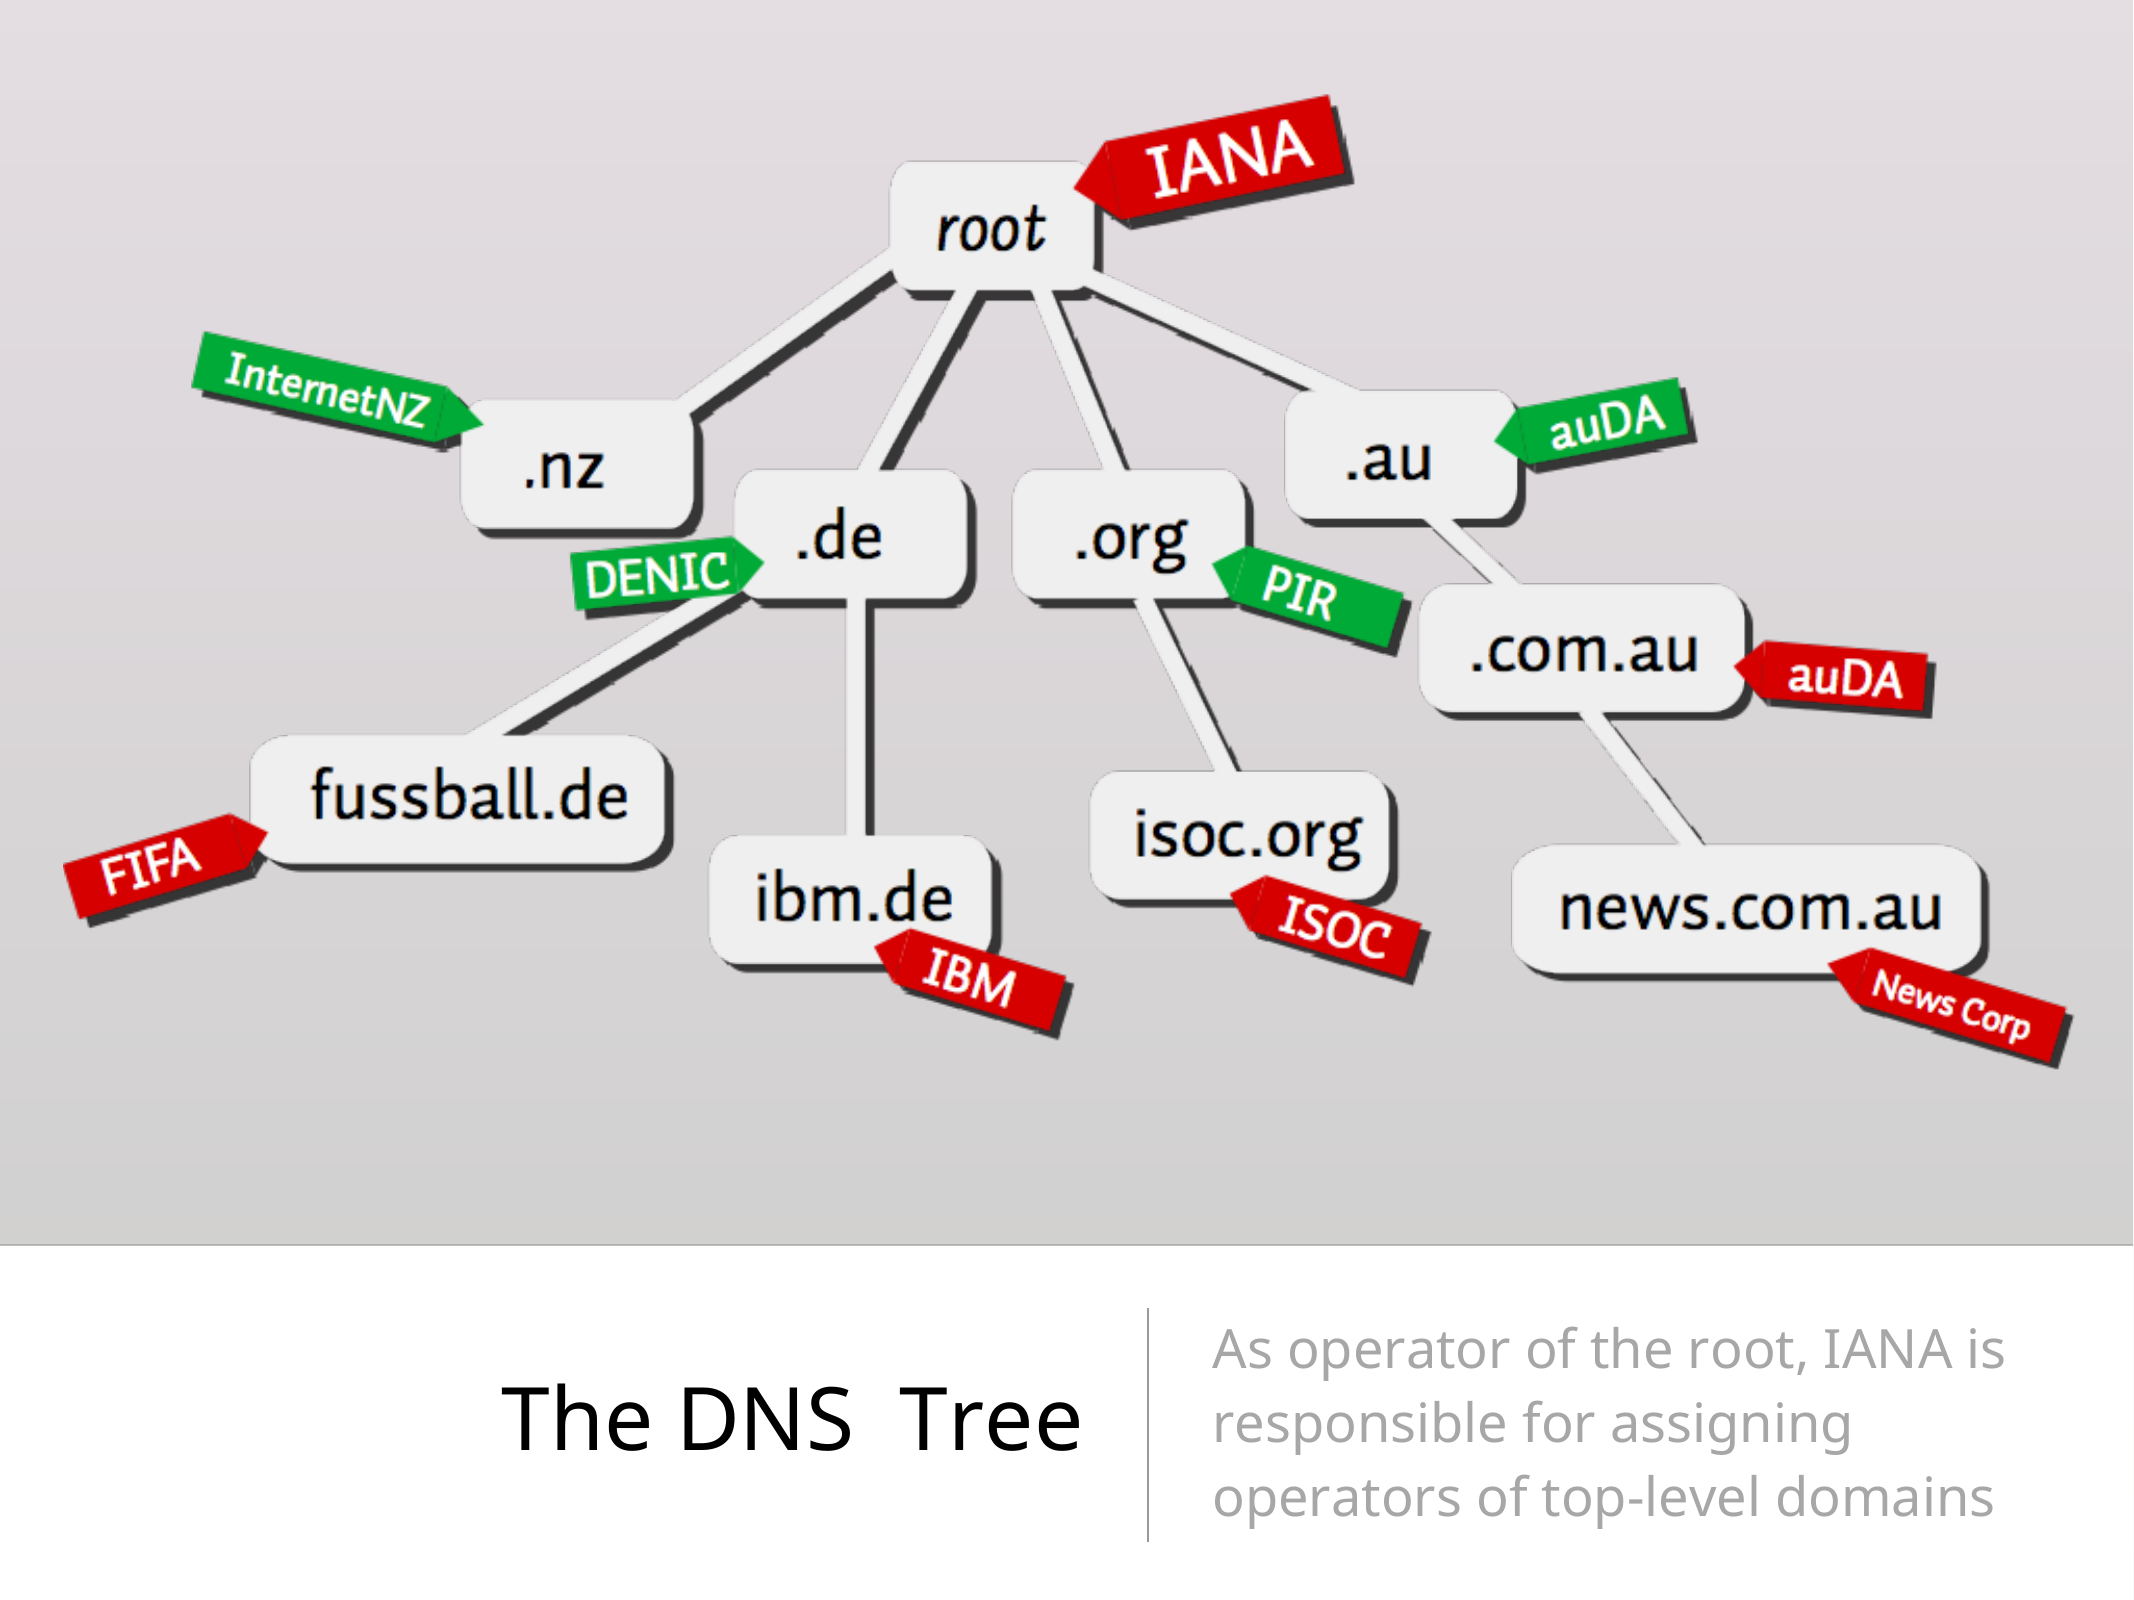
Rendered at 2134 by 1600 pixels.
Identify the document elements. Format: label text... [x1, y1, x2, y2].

list As operator of the root, IANA is responsible for assigning operators of top-level domains [1204, 1283, 2100, 1561]
picture [0, 0, 2134, 1600]
title The DNS Tree [110, 1277, 1092, 1557]
